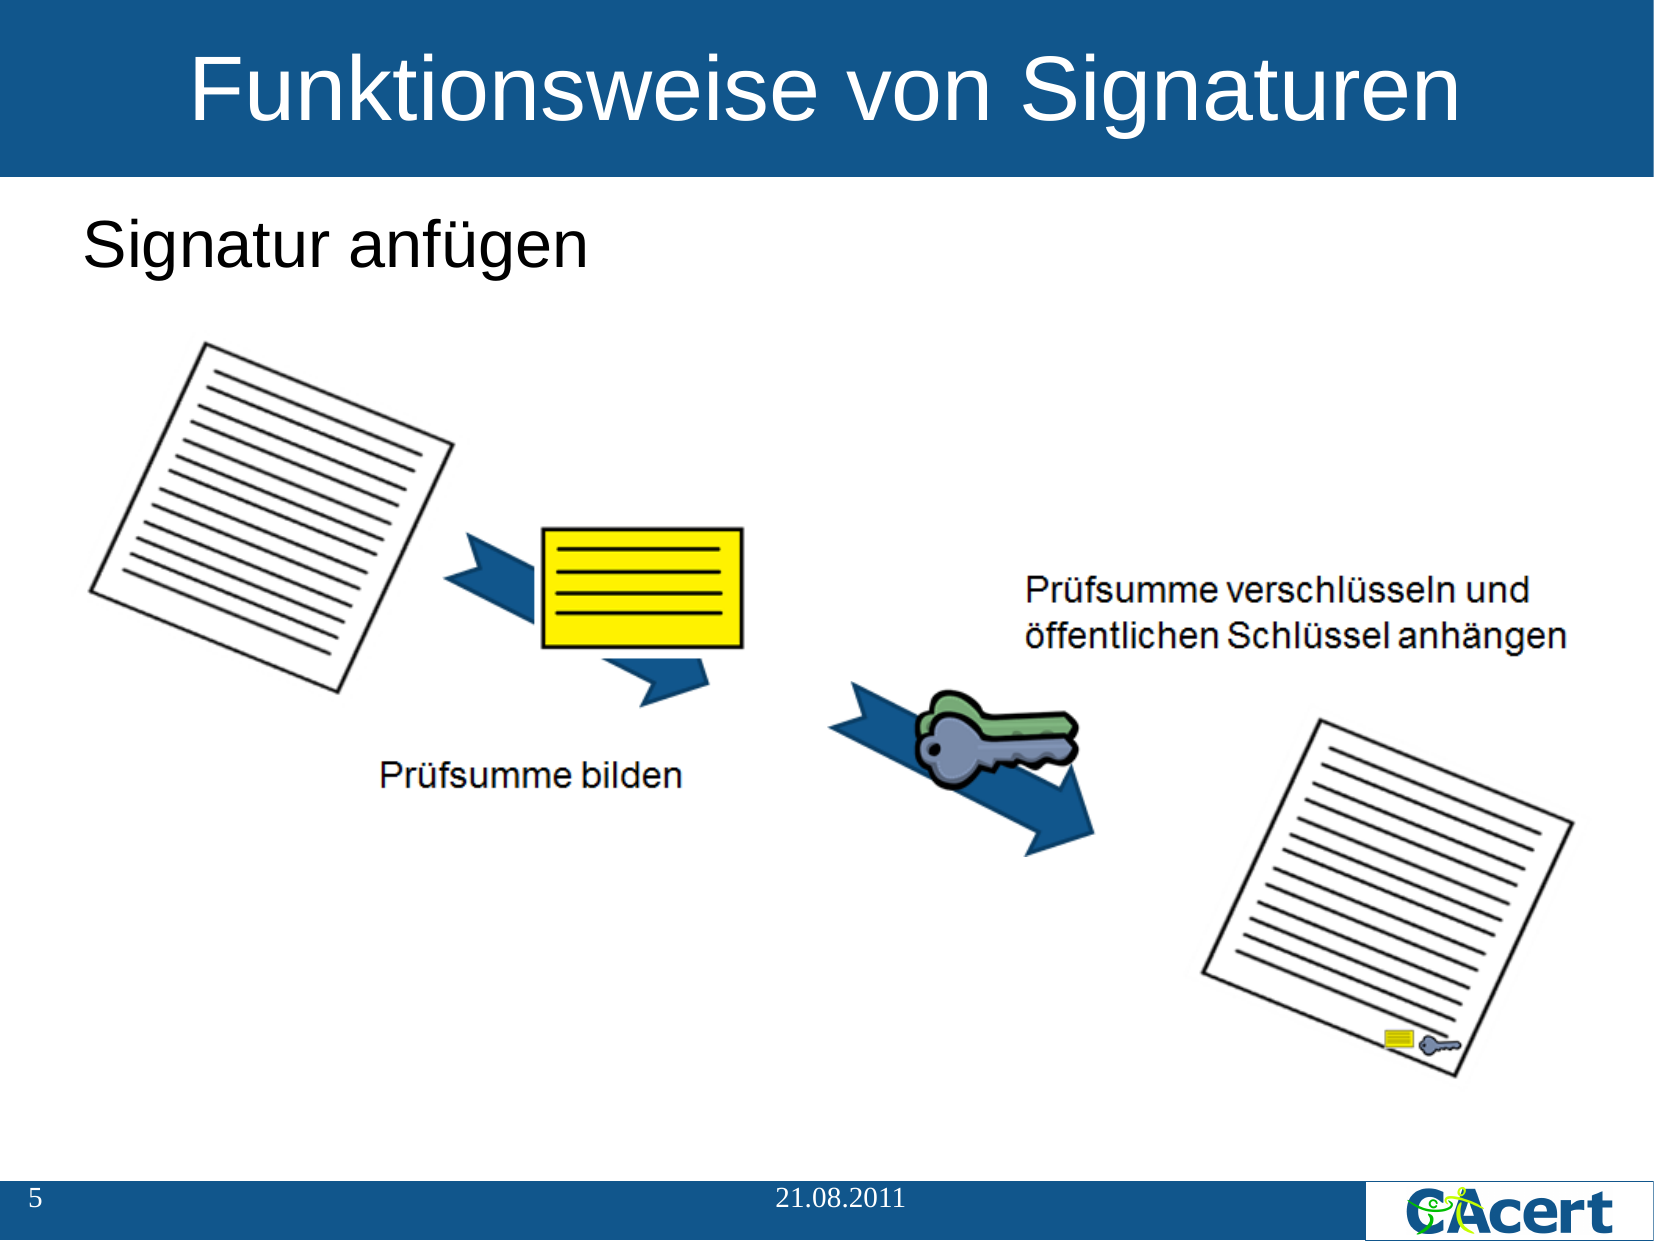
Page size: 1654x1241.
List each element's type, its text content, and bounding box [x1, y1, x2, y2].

picture [69, 325, 751, 709]
picture [1003, 554, 1595, 680]
picture [826, 681, 1096, 857]
picture [1181, 701, 1593, 1093]
picture [357, 738, 709, 818]
title Funktionsweise von Signaturen [82, 0, 1571, 178]
picture [1406, 1186, 1613, 1235]
list Signatur anfügen [82, 206, 1571, 1152]
